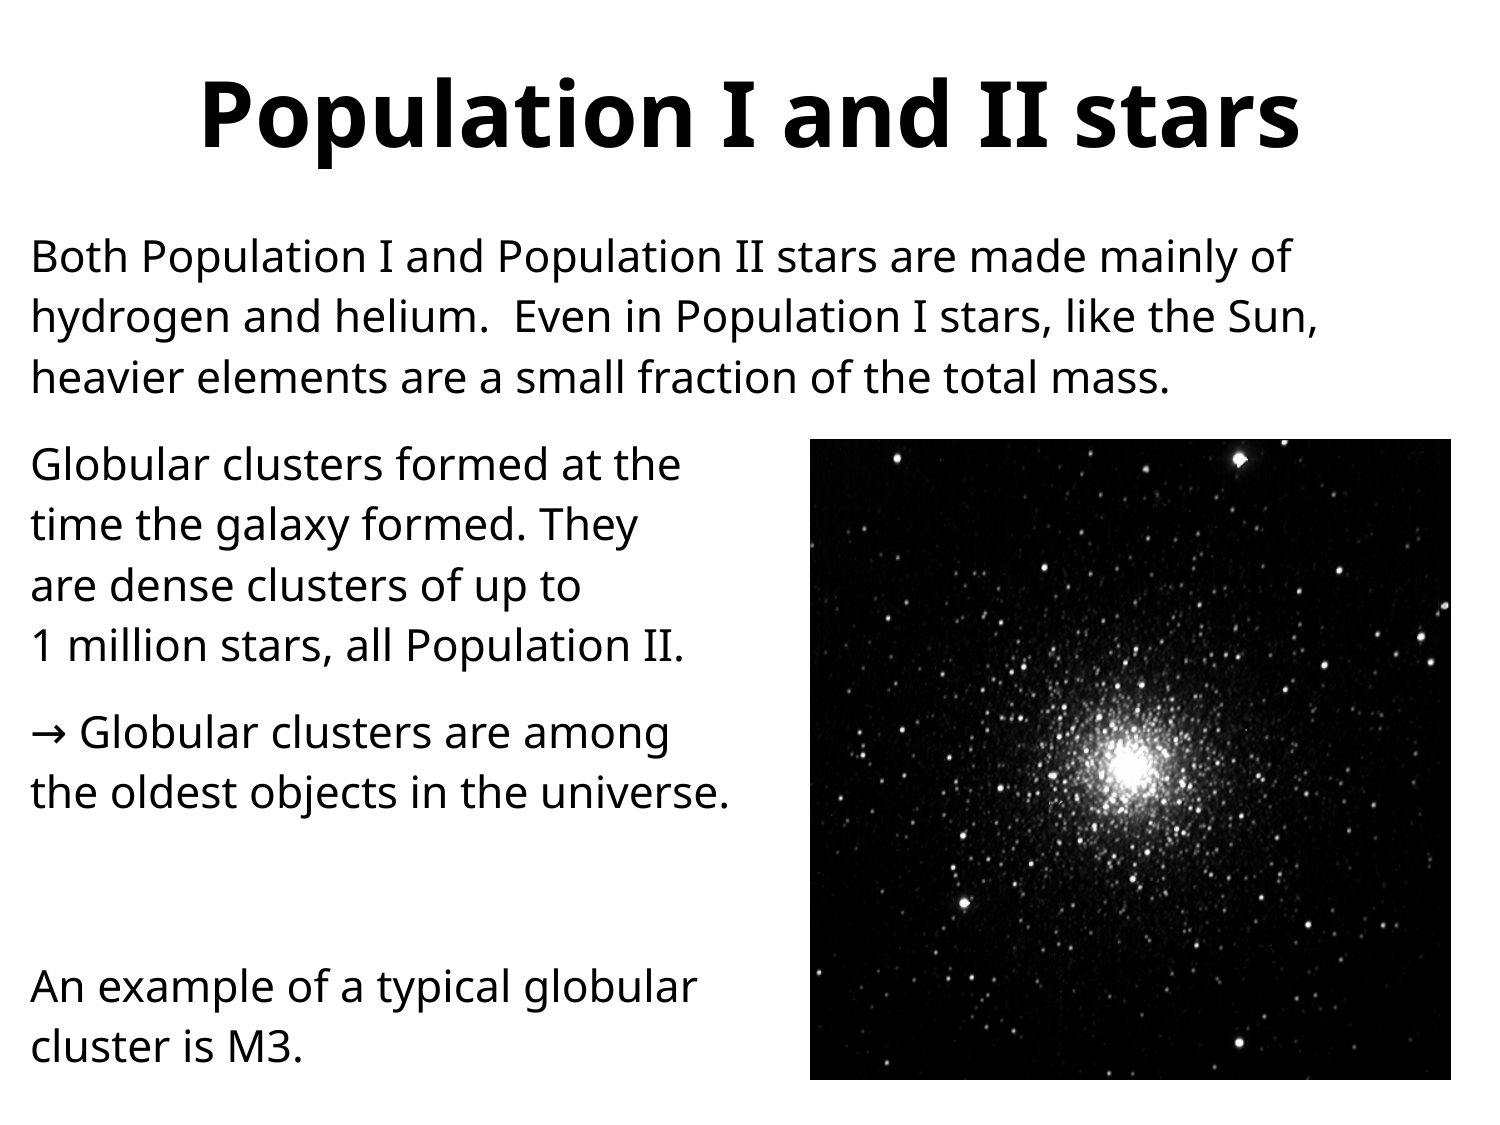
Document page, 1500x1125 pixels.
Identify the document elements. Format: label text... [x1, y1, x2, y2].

picture [810, 439, 1451, 1081]
title Population I and II stars [30, 29, 1471, 196]
list Both Population I and Population II stars are made mainly of hydrogen and helium. Even in Population I stars, like the Sun, heavier elements are a small fraction of the total mass. Globular clusters formed at the time the galaxy formed. They are dense clusters of up to 1 million stars, all Population II. → Globular clusters are among the oldest objects in the universe. An example of a typical globular cluster is M3. [30, 224, 1471, 1081]
